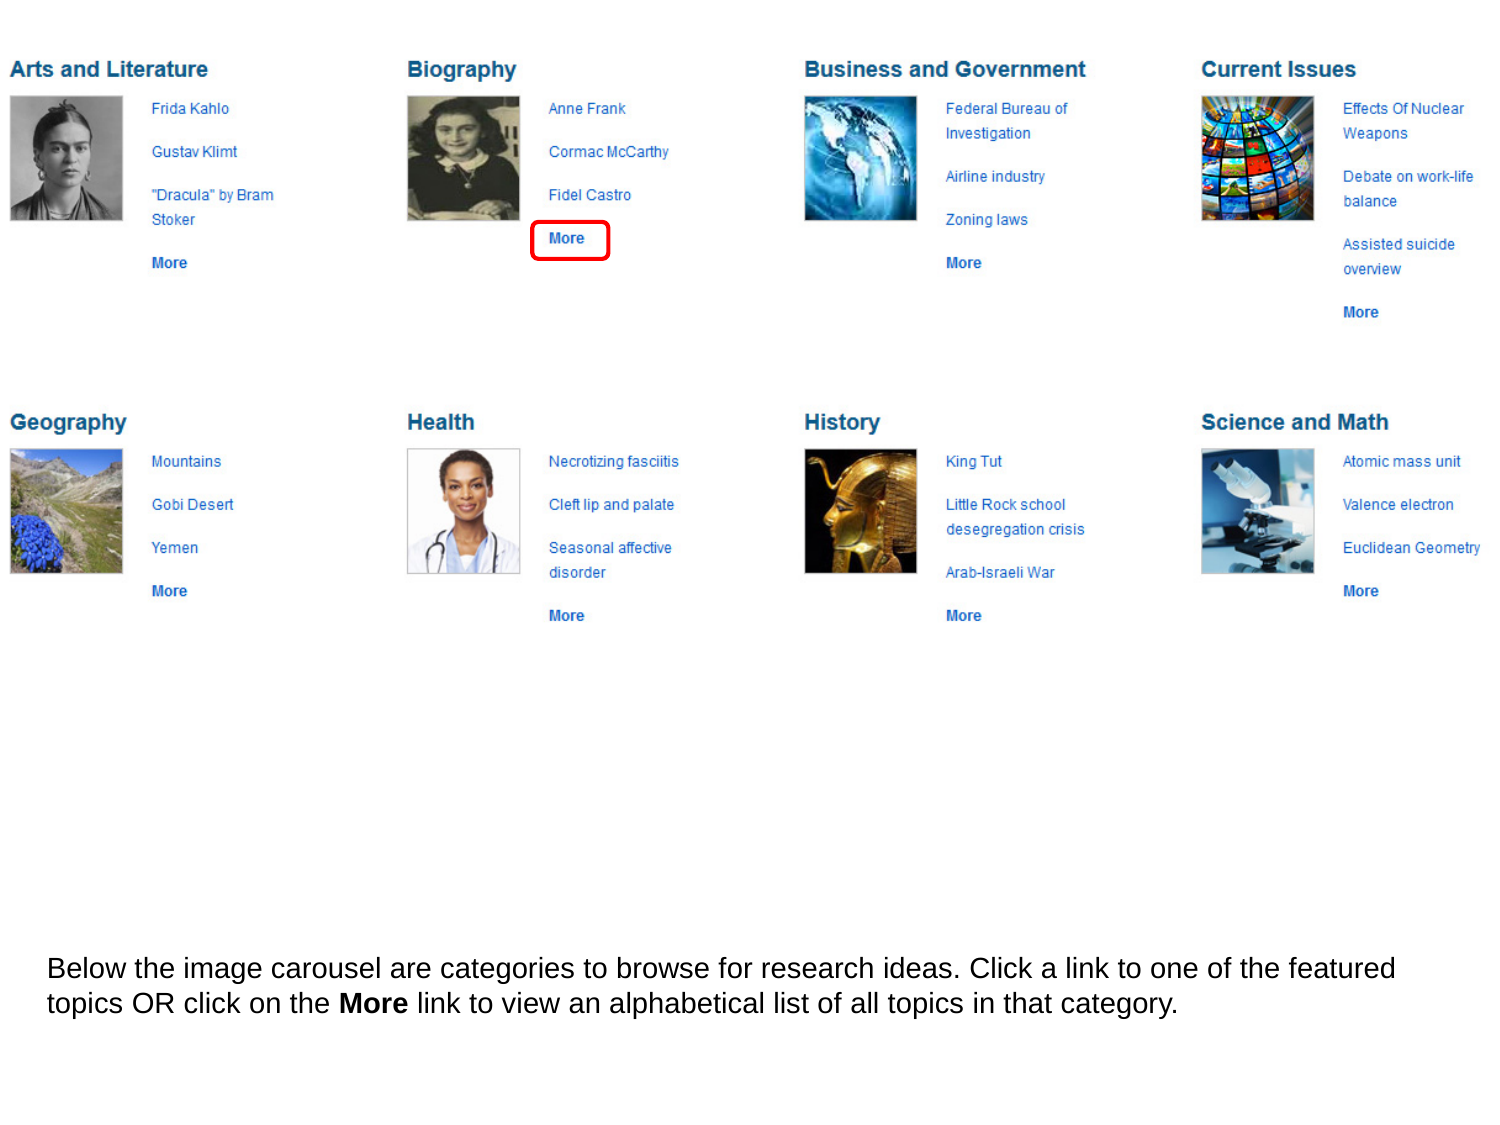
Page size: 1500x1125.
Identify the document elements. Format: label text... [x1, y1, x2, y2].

text_box Below the image carousel are categories to browse for research ideas. Click a link to one of the featured topics OR click on the More link to view an alphabetical list of all topics in that category. [31, 941, 1461, 1028]
picture [0, 40, 1500, 664]
